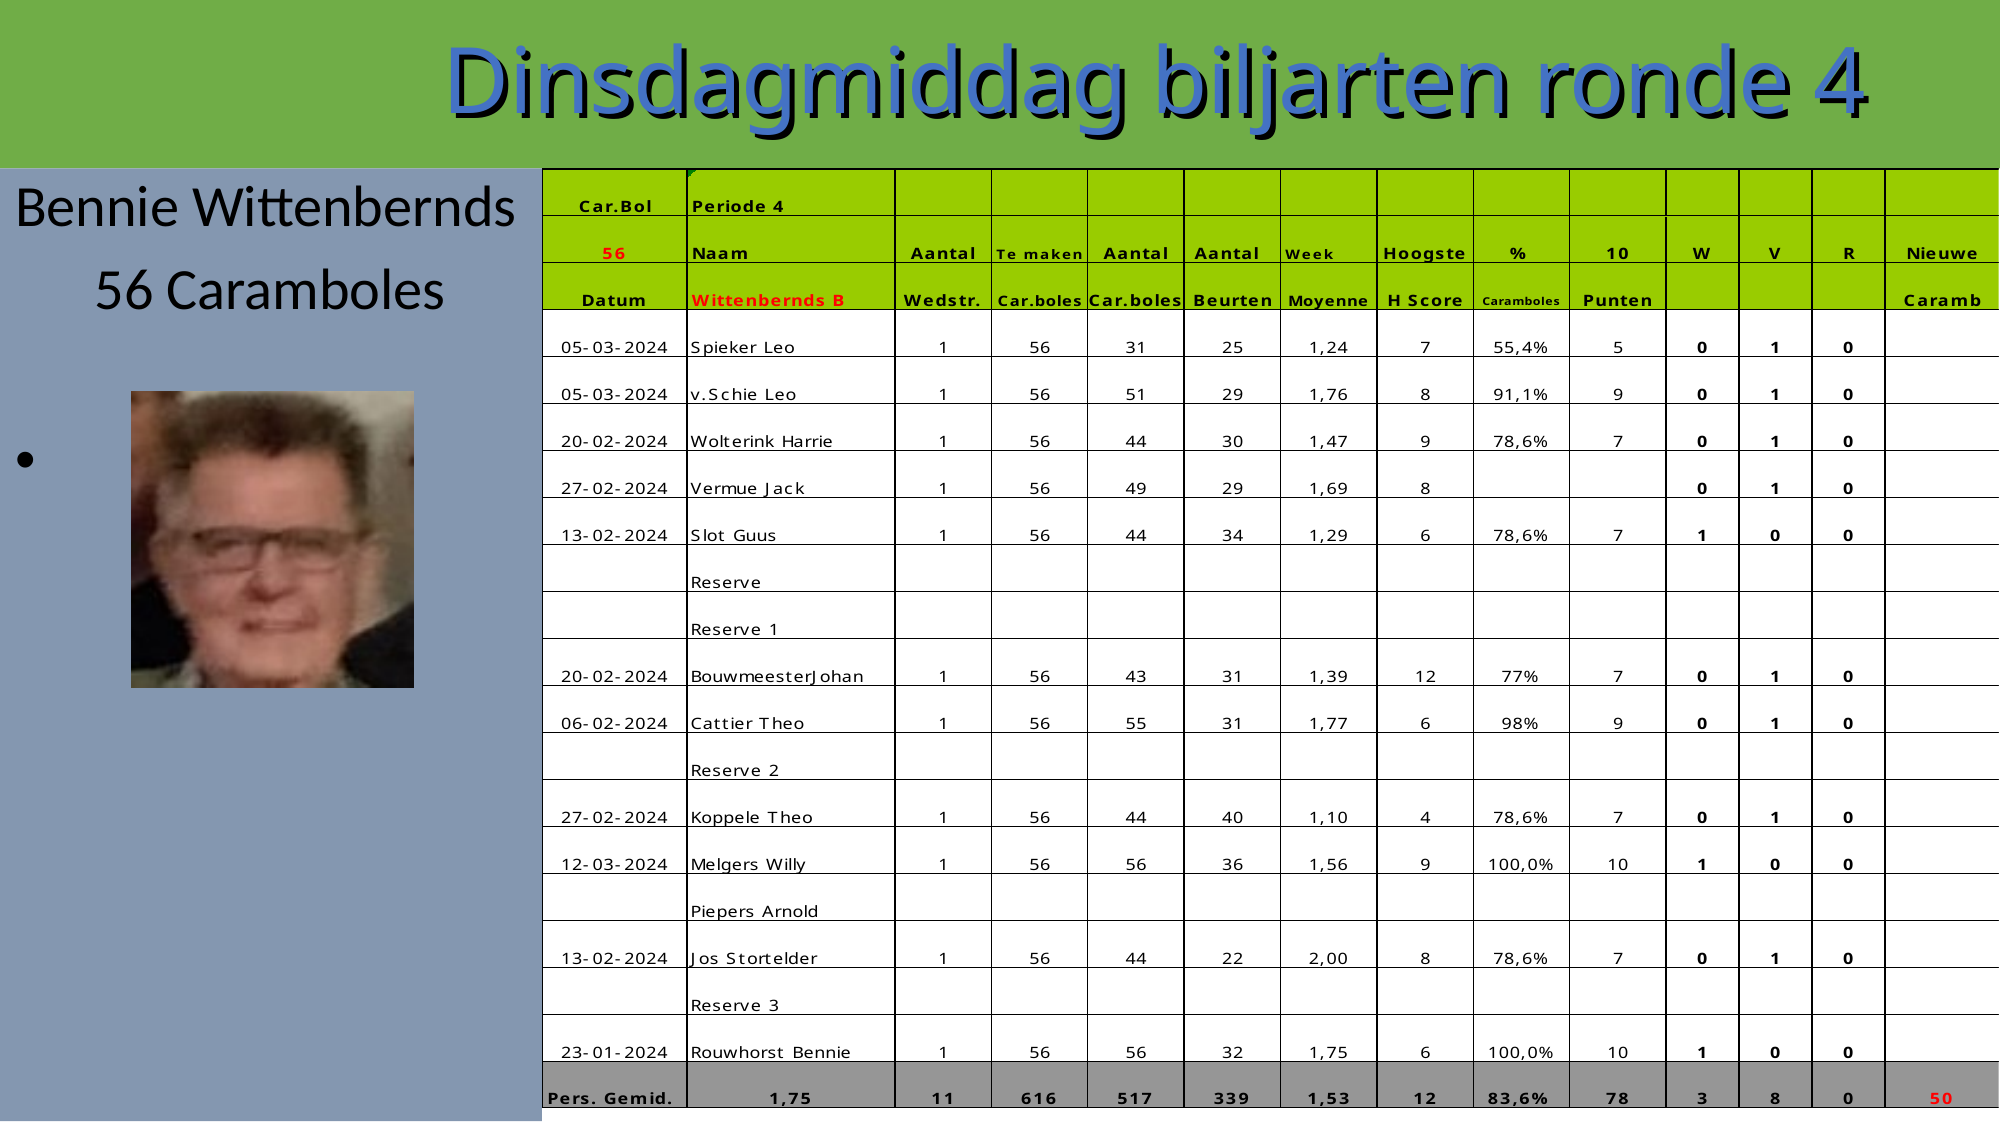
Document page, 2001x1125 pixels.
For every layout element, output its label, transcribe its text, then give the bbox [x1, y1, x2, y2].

title Dinsdagmiddag biljarten ronde 4 [0, 0, 2000, 168]
picture [131, 391, 414, 688]
list Bennie Wittenbernds 56 Caramboles [0, 168, 542, 1122]
picture [541, 168, 2000, 1109]
